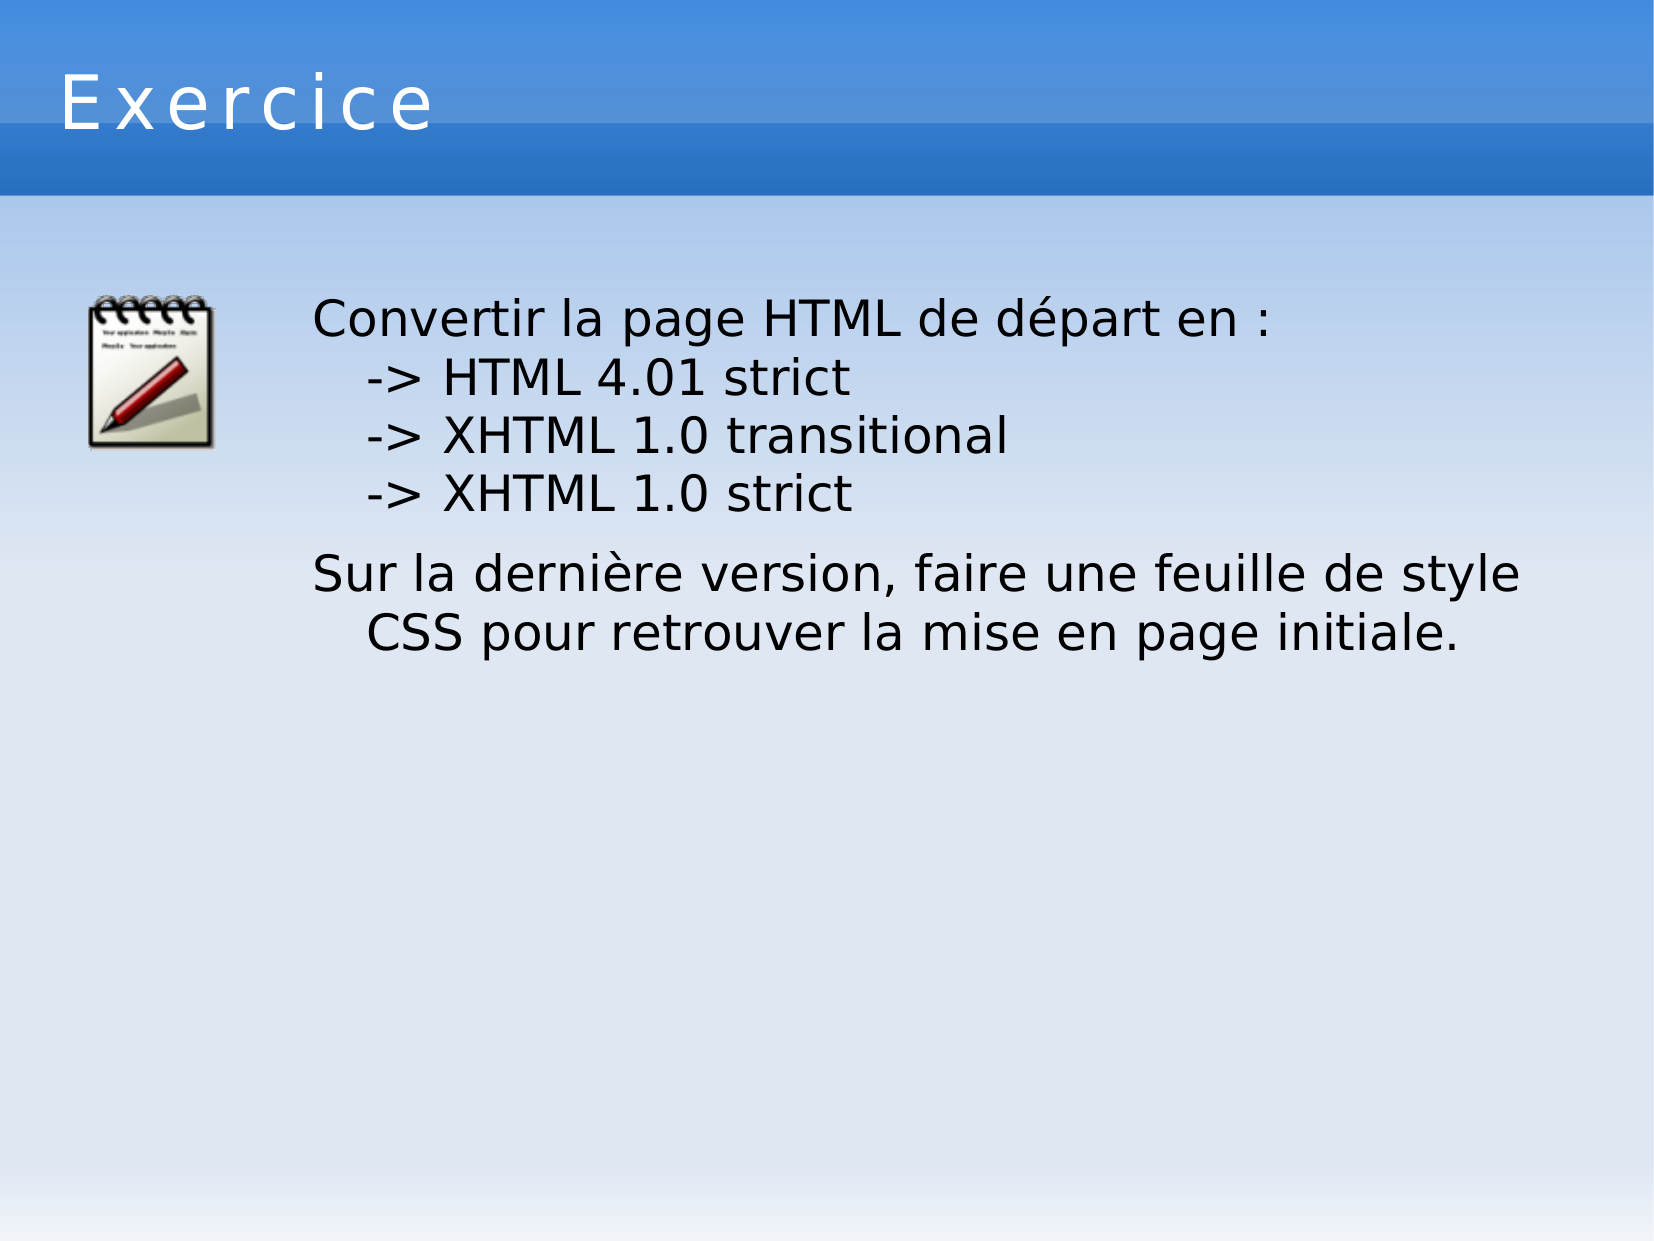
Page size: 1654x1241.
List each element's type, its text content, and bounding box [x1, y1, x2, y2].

title Exercice [59, 29, 1270, 178]
list Convertir la page HTML de départ en : -> HTML 4.01 strict -> XHTML 1.0 transitional -> XHTML 1.0 strict Sur la dernière version, faire une feuille de style CSS pour retrouver la mise en page initiale. [295, 290, 1571, 1109]
picture [0, 0, 1654, 1241]
